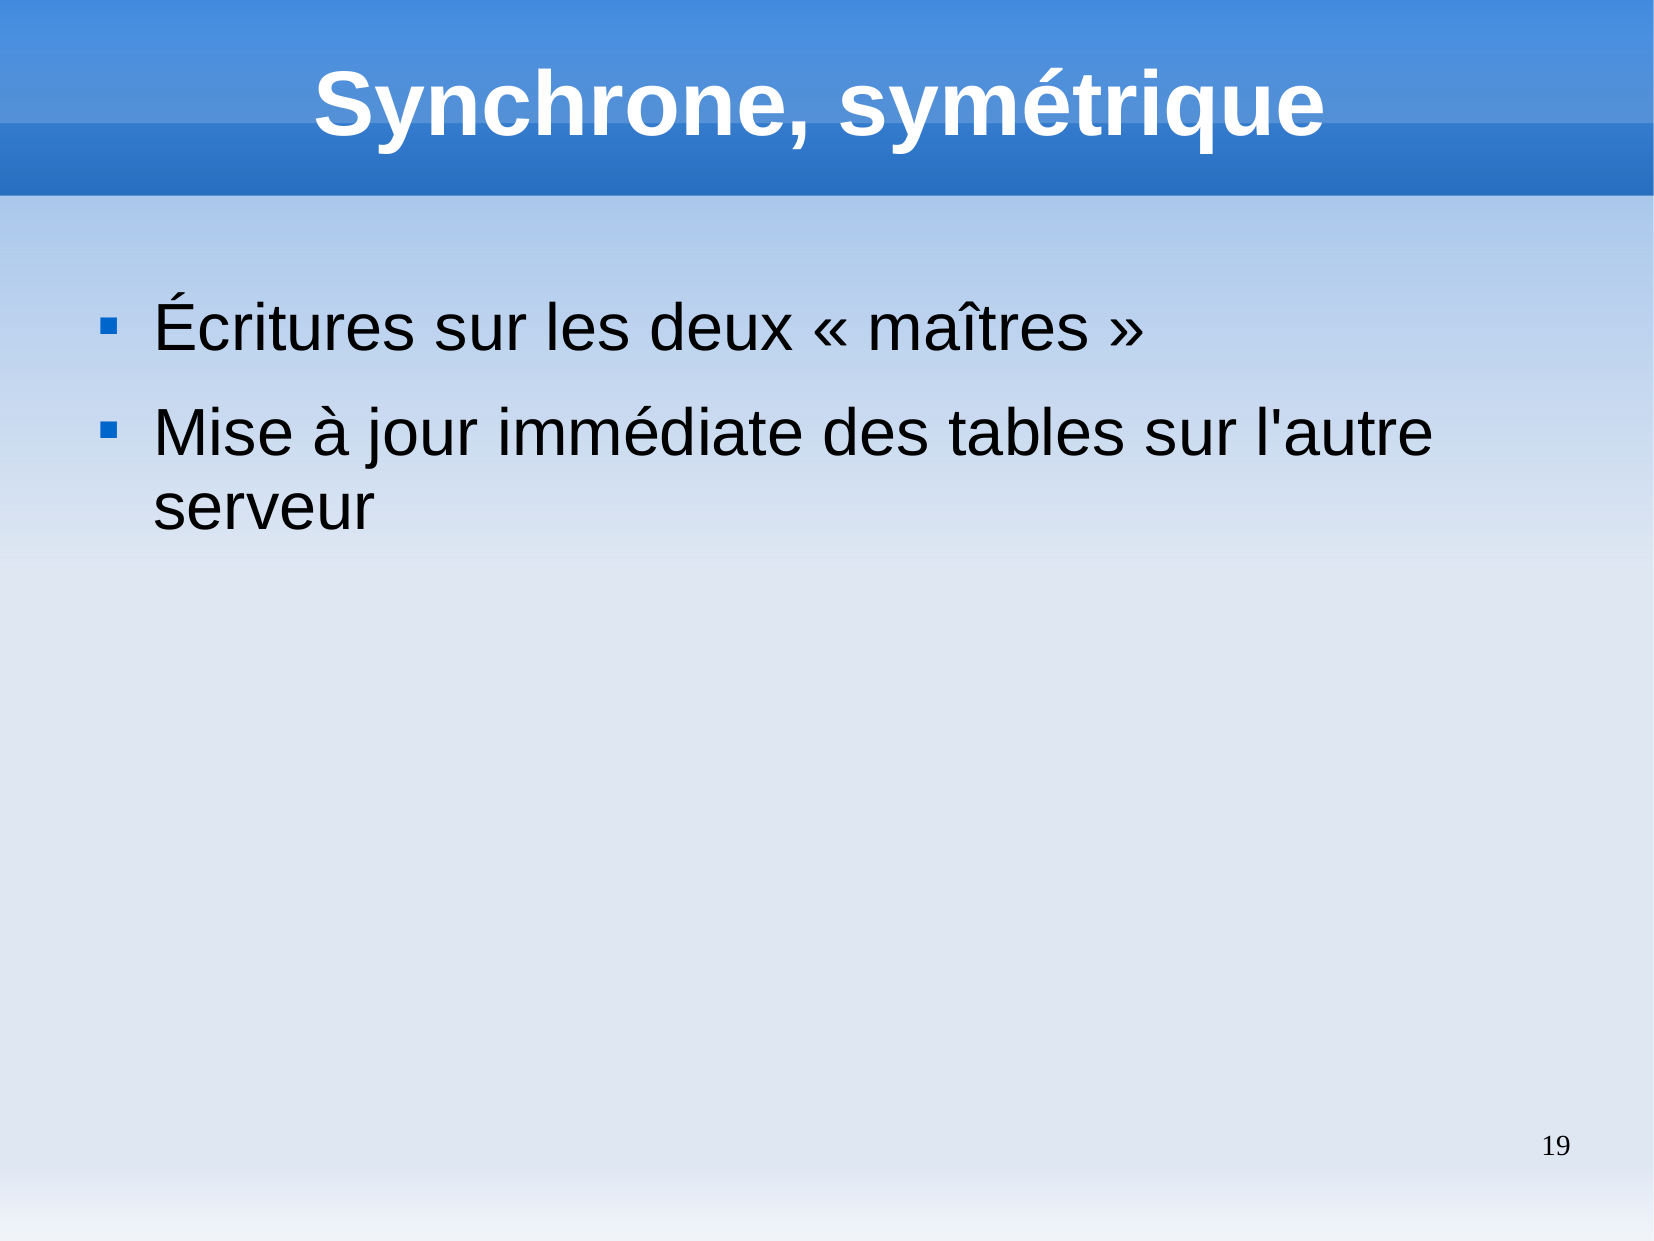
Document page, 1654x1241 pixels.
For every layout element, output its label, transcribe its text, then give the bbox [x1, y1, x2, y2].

picture [0, 0, 1654, 1241]
title Synchrone, symétrique [76, 0, 1565, 208]
list Écritures sur les deux « maîtres » Mise à jour immédiate des tables sur l'autre serveur [82, 290, 1571, 1094]
